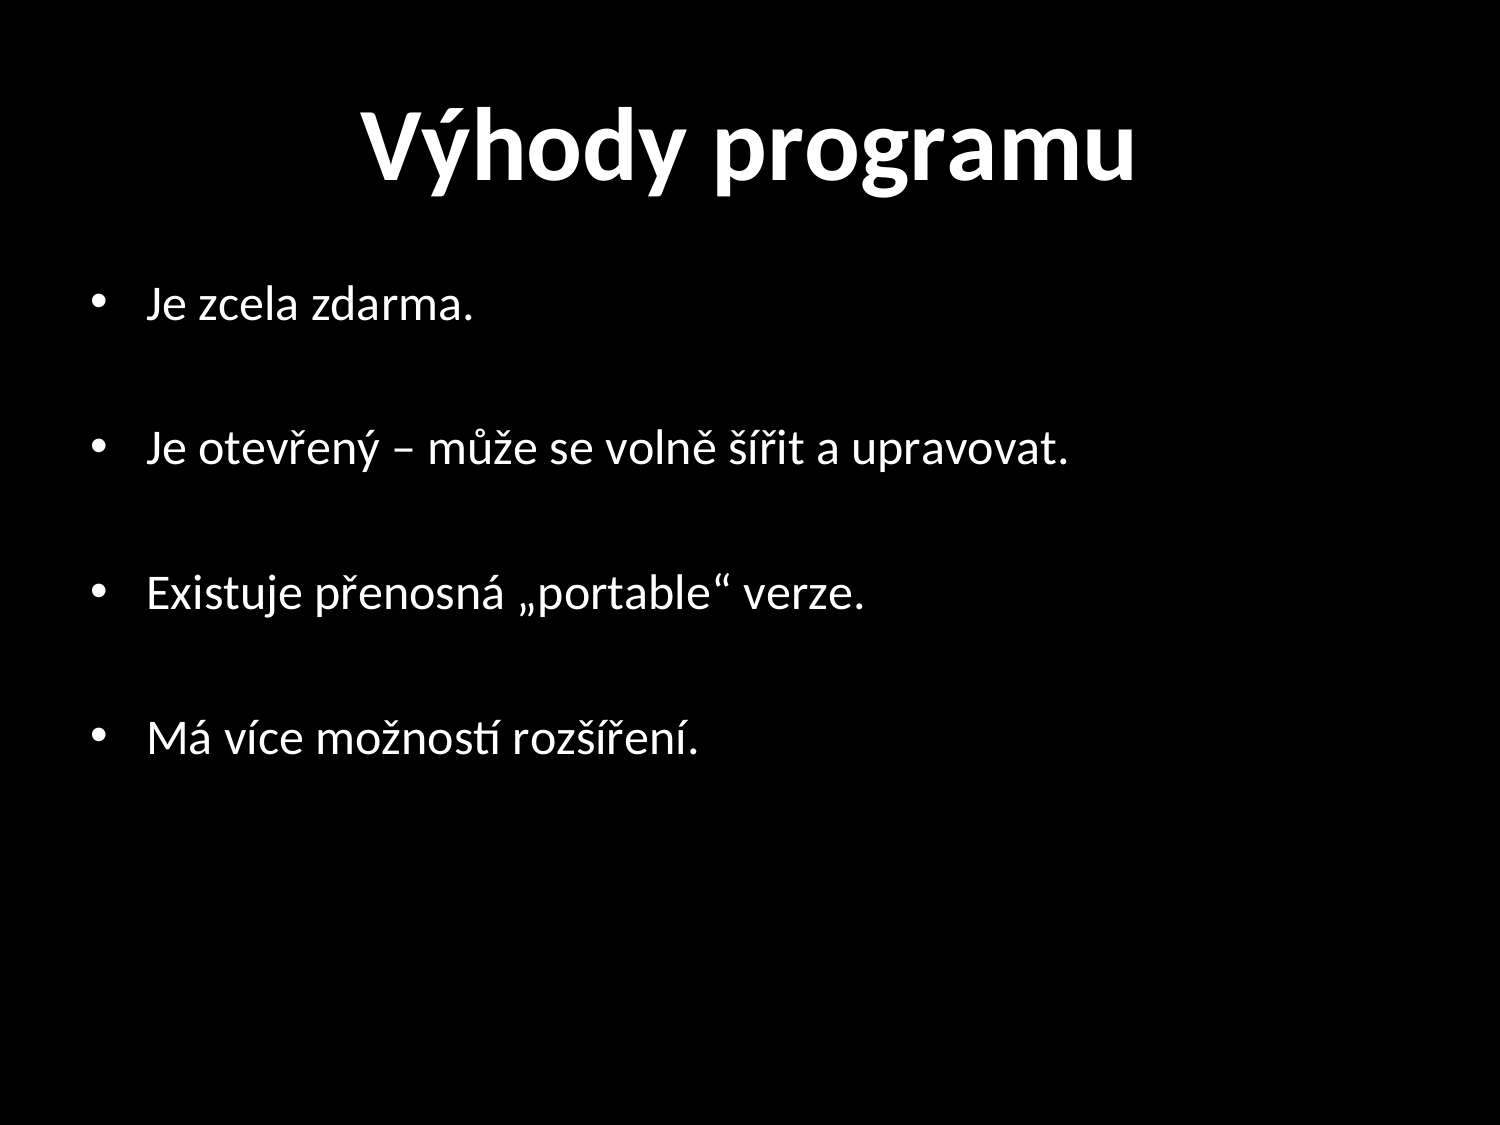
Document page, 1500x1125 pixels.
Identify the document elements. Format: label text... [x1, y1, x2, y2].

title Výhody programu [75, 45, 1426, 233]
list Je zcela zdarma. Je otevřený – může se volně šířit a upravovat. Existuje přenosná „portable“ verze. Má více možností rozšíření. [75, 262, 1500, 1125]
